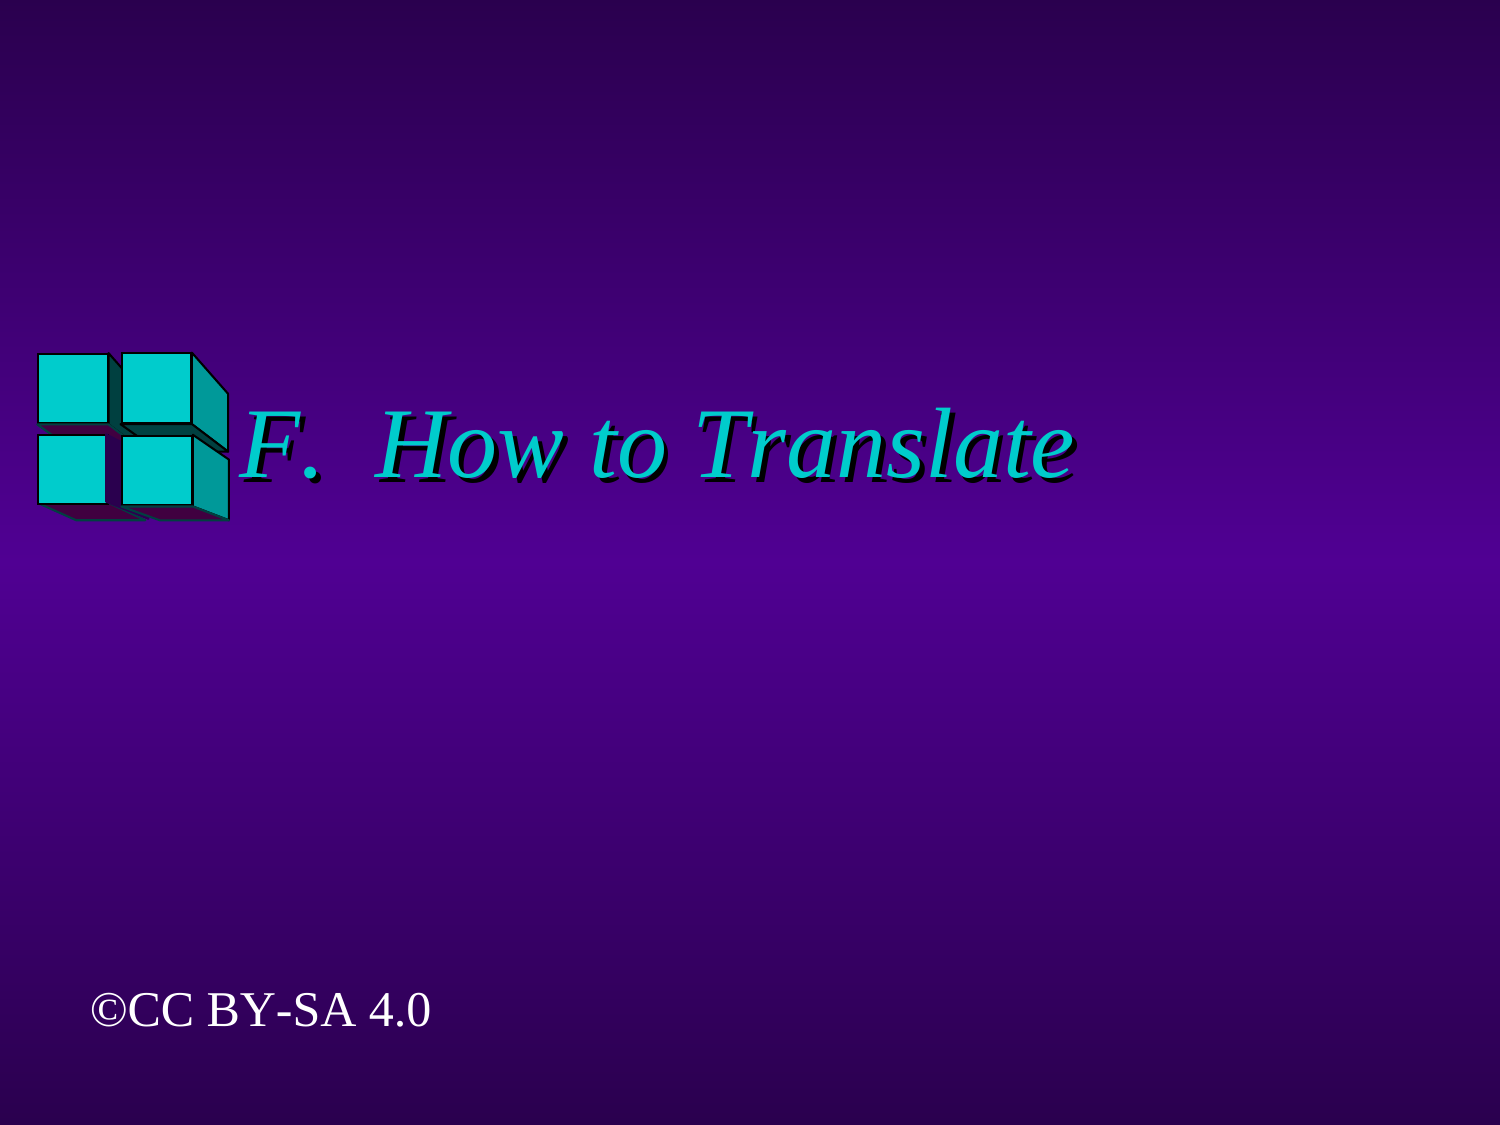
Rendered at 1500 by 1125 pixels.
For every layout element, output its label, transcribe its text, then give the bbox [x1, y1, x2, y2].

text_box ©CC BY-SA 4.0 [75, 975, 488, 1046]
title F. How to Translate [224, 349, 1500, 538]
